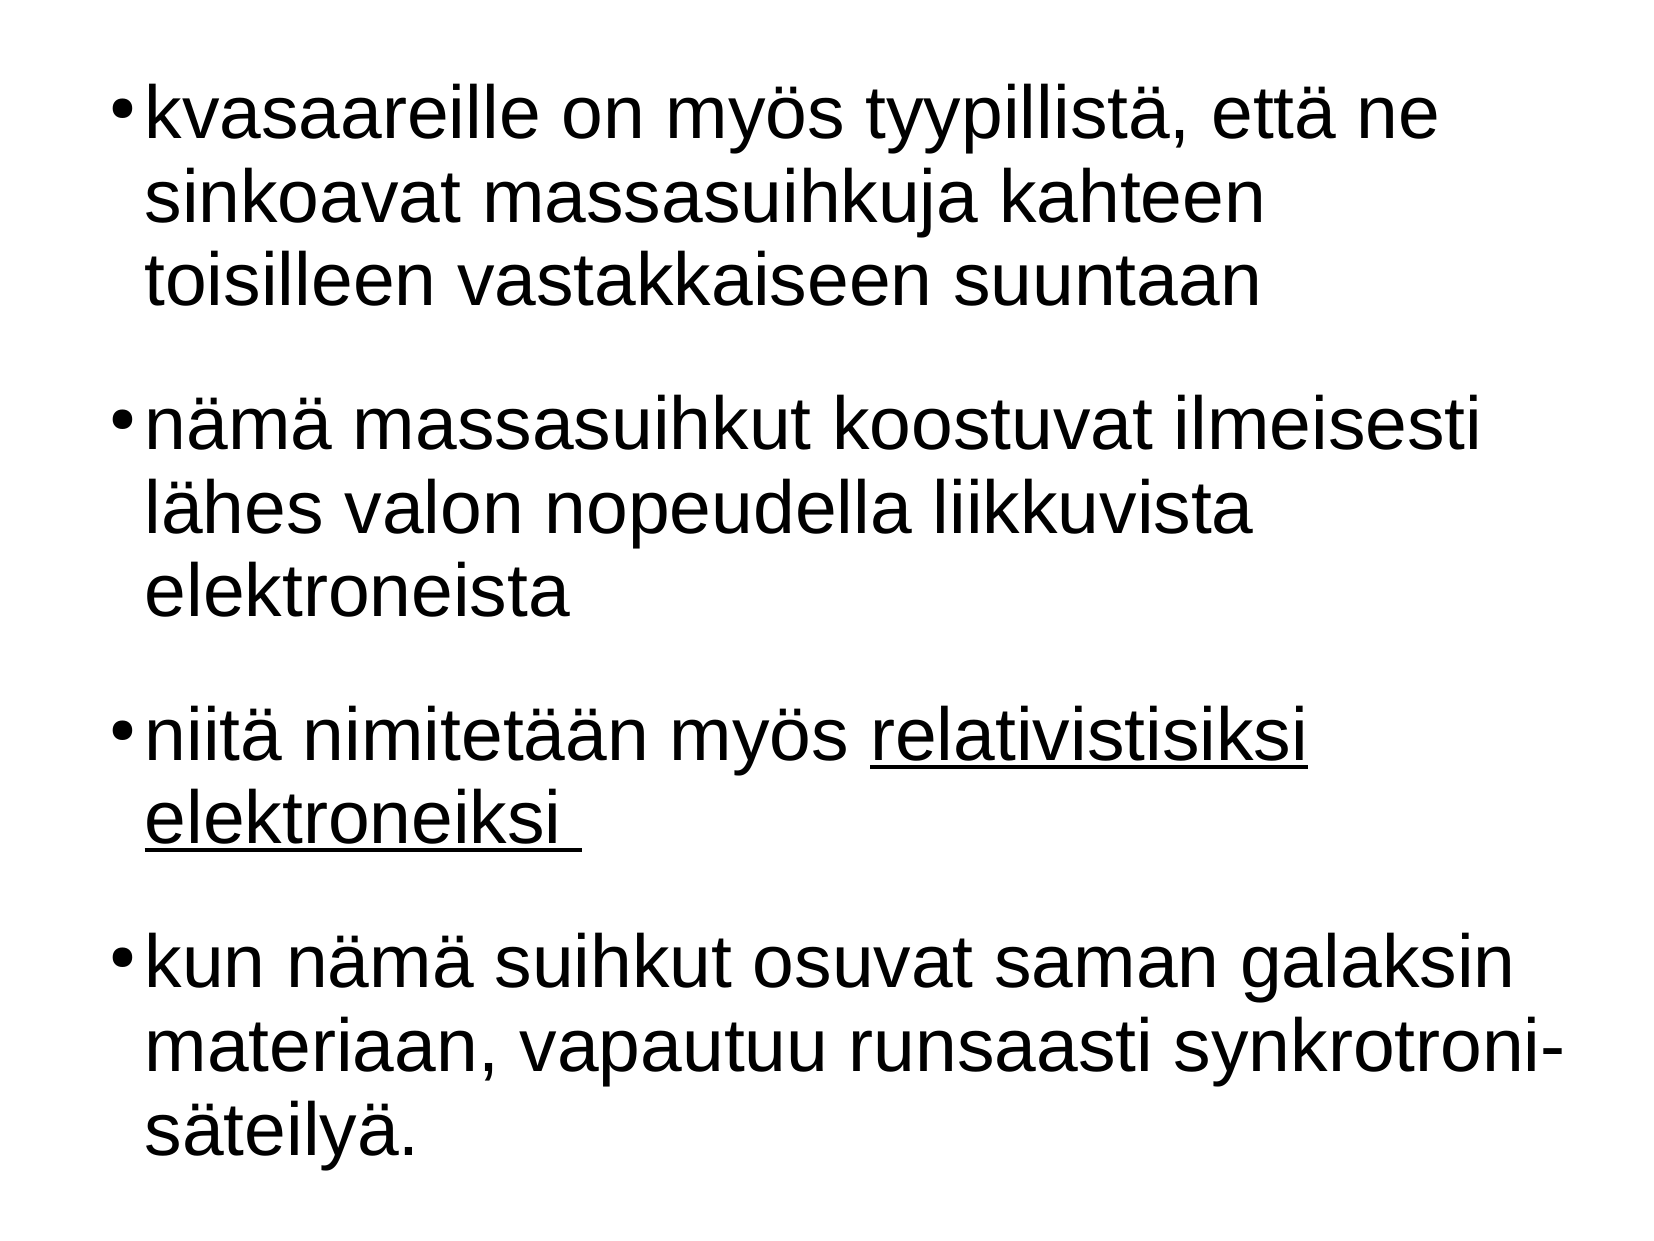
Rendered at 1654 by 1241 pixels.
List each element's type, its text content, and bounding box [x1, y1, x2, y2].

text_box kvasaareille on myös tyypillistä, että ne sinkoavat massasuihkuja kahteen toisilleen vastakkaiseen suuntaan nämä massasuihkut koostuvat ilmeisesti lähes valon nopeudella liikkuvista elektroneista niitä nimitetään myös relativistisiksi elektroneiksi kun nämä suihkut osuvat saman galaksin materiaan, vapautuu runsaasti synkrotroni-säteilyä. [94, 58, 1589, 830]
